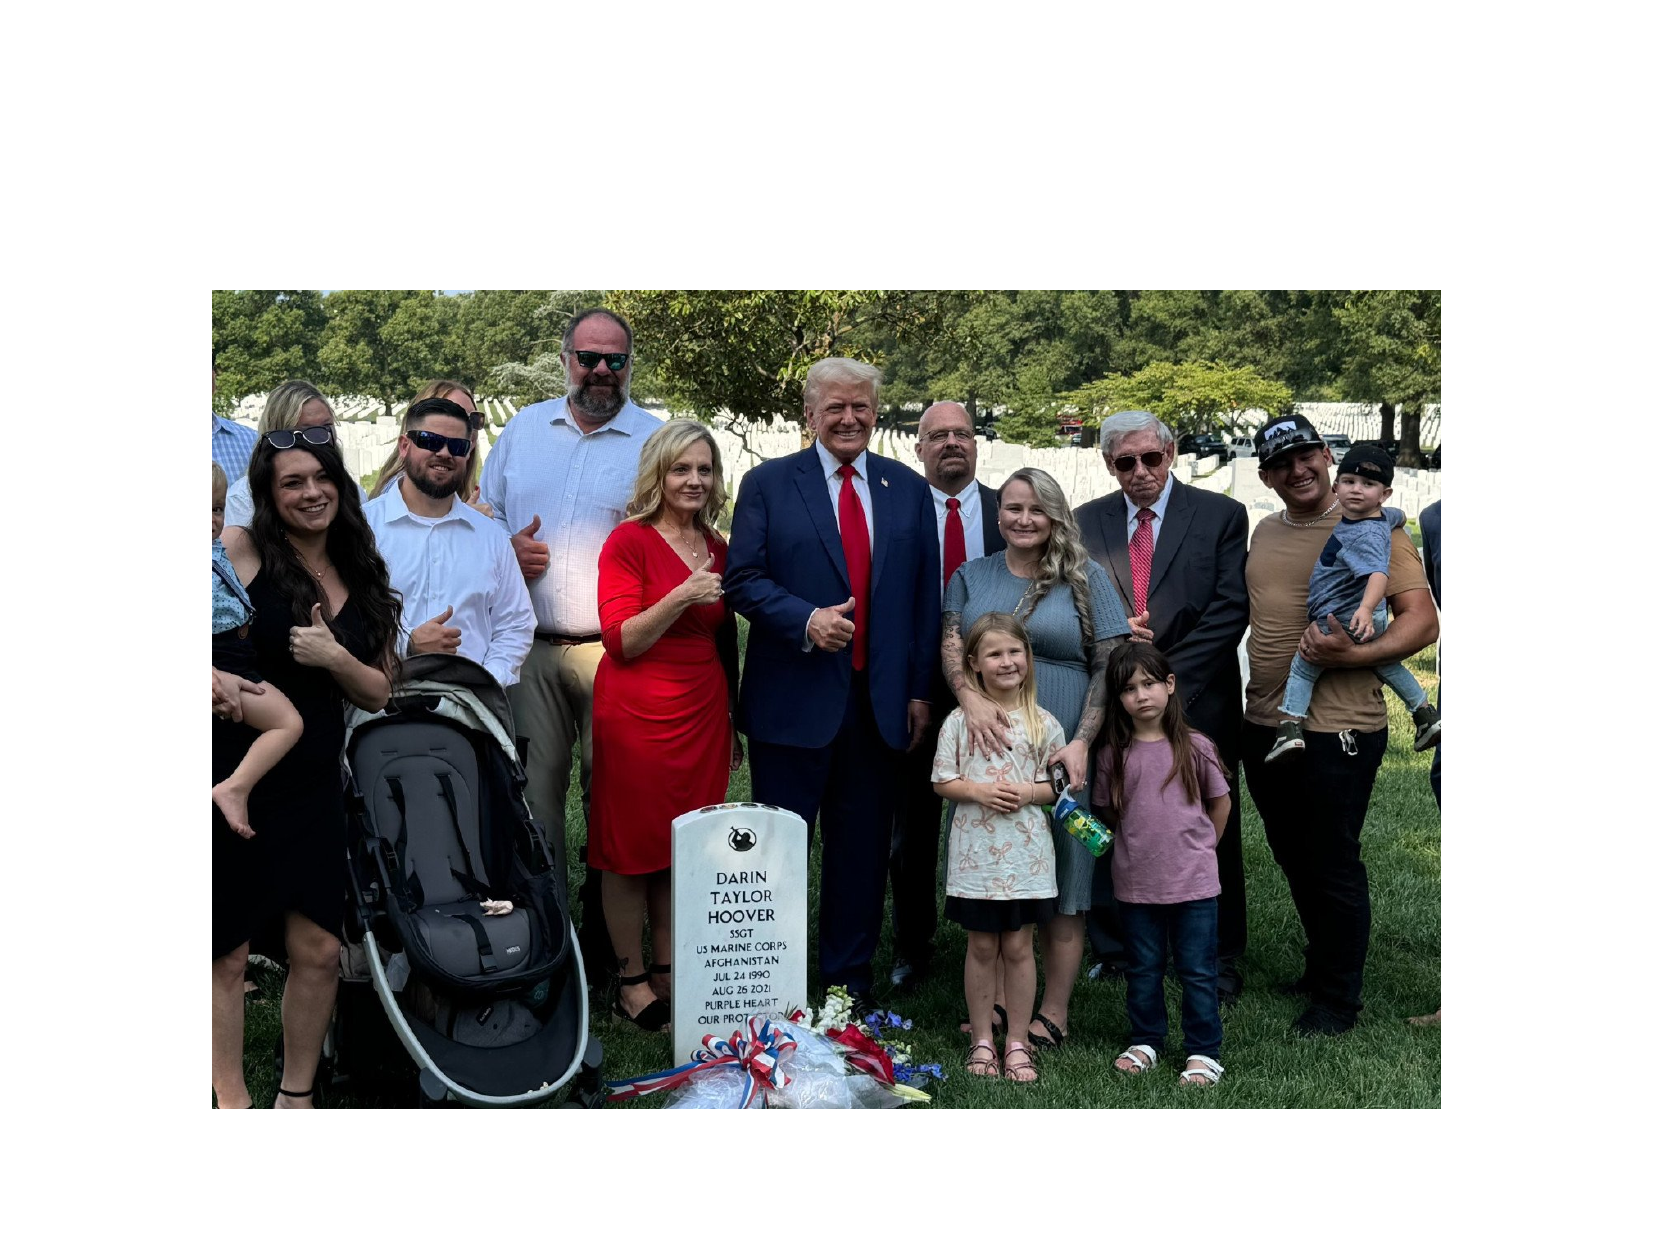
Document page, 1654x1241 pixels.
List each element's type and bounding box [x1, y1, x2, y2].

picture [212, 290, 1441, 1109]
